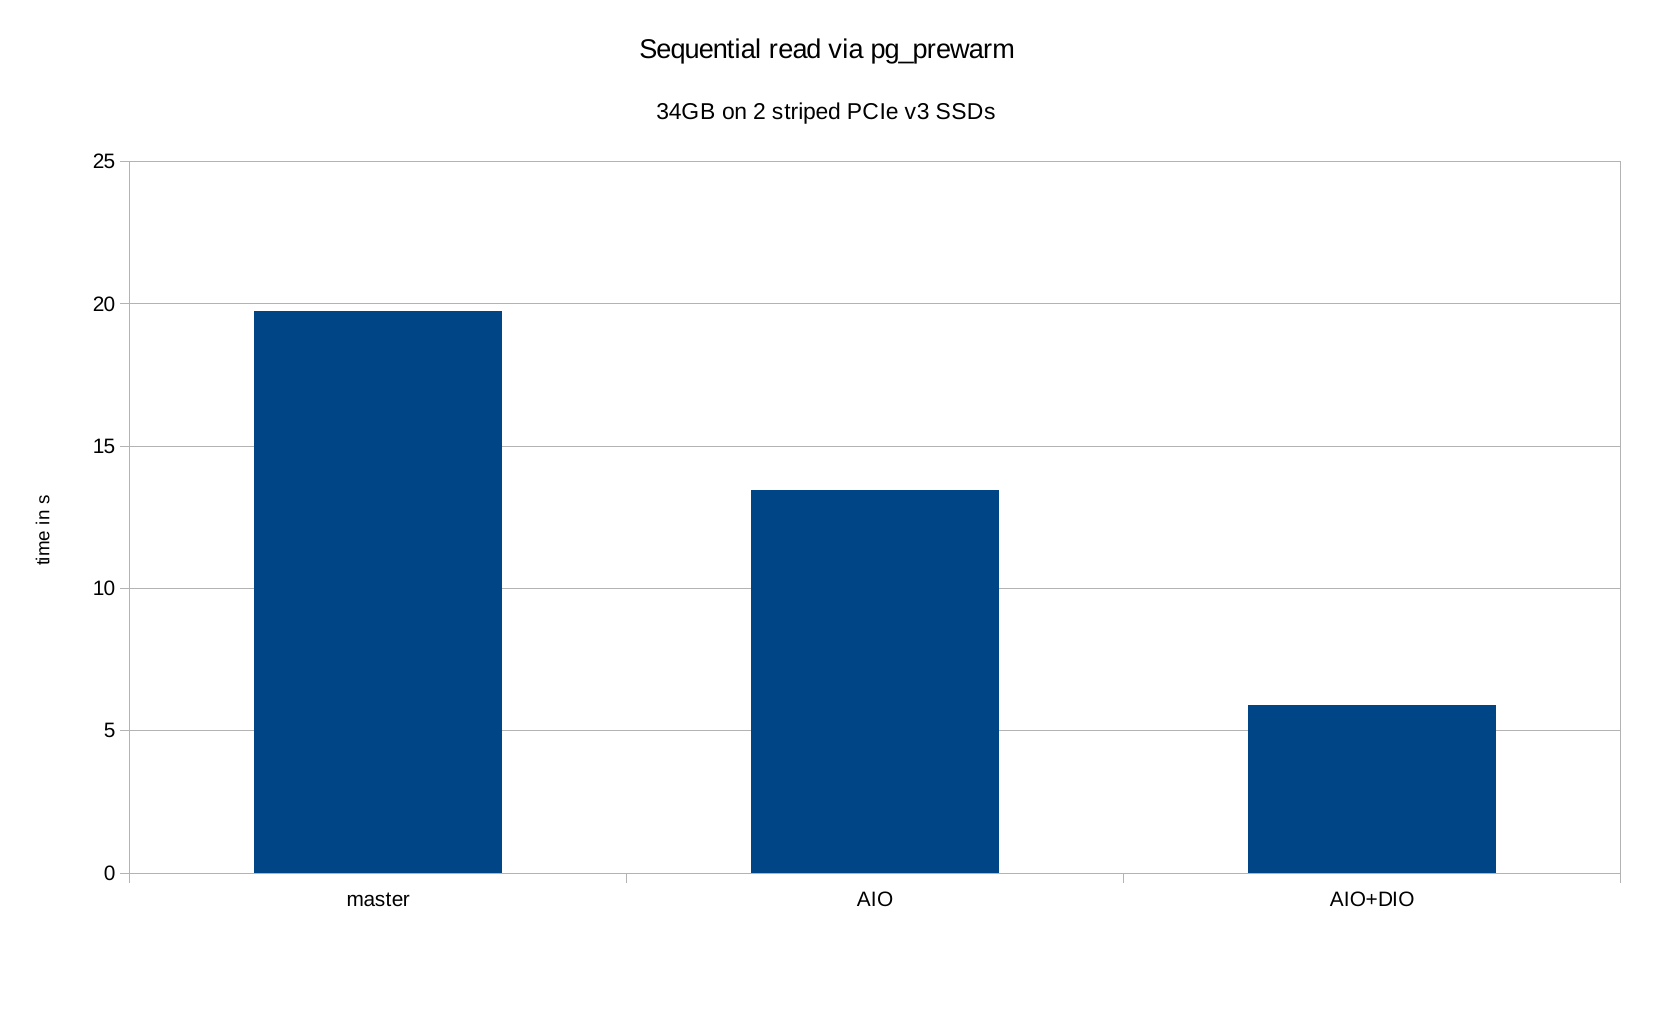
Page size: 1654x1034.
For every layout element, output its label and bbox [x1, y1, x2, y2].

chart [0, 0, 1654, 931]
